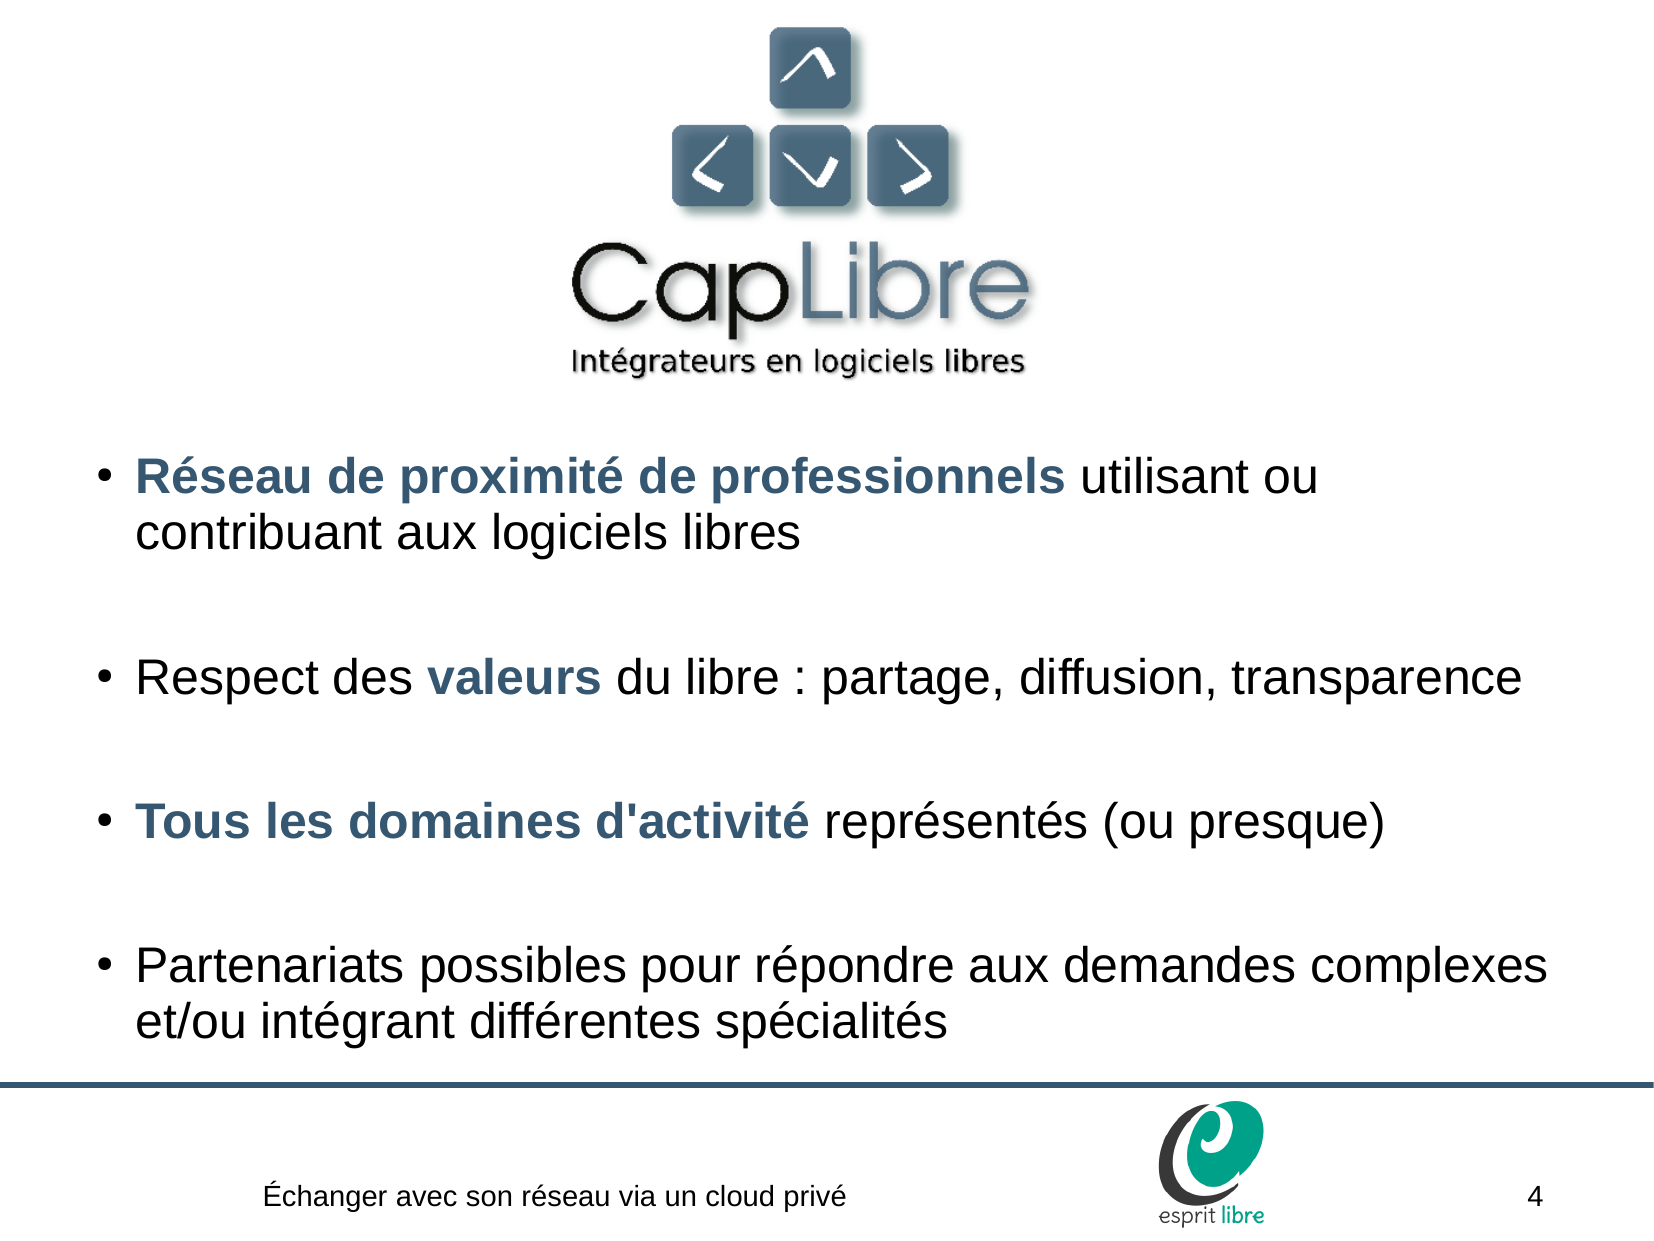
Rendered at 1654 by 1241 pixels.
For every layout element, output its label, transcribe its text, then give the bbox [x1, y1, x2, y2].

picture [531, 12, 1065, 390]
picture [1145, 1098, 1276, 1229]
list Réseau de proximité de professionnels utilisant ou contribuant aux logiciels libres Respect des valeurs du libre : partage, diffusion, transparence Tous les domaines d'activité représentés (ou presque) Partenariats possibles pour répondre aux demandes complexes et/ou intégrant différentes spécialités [82, 448, 1571, 1052]
